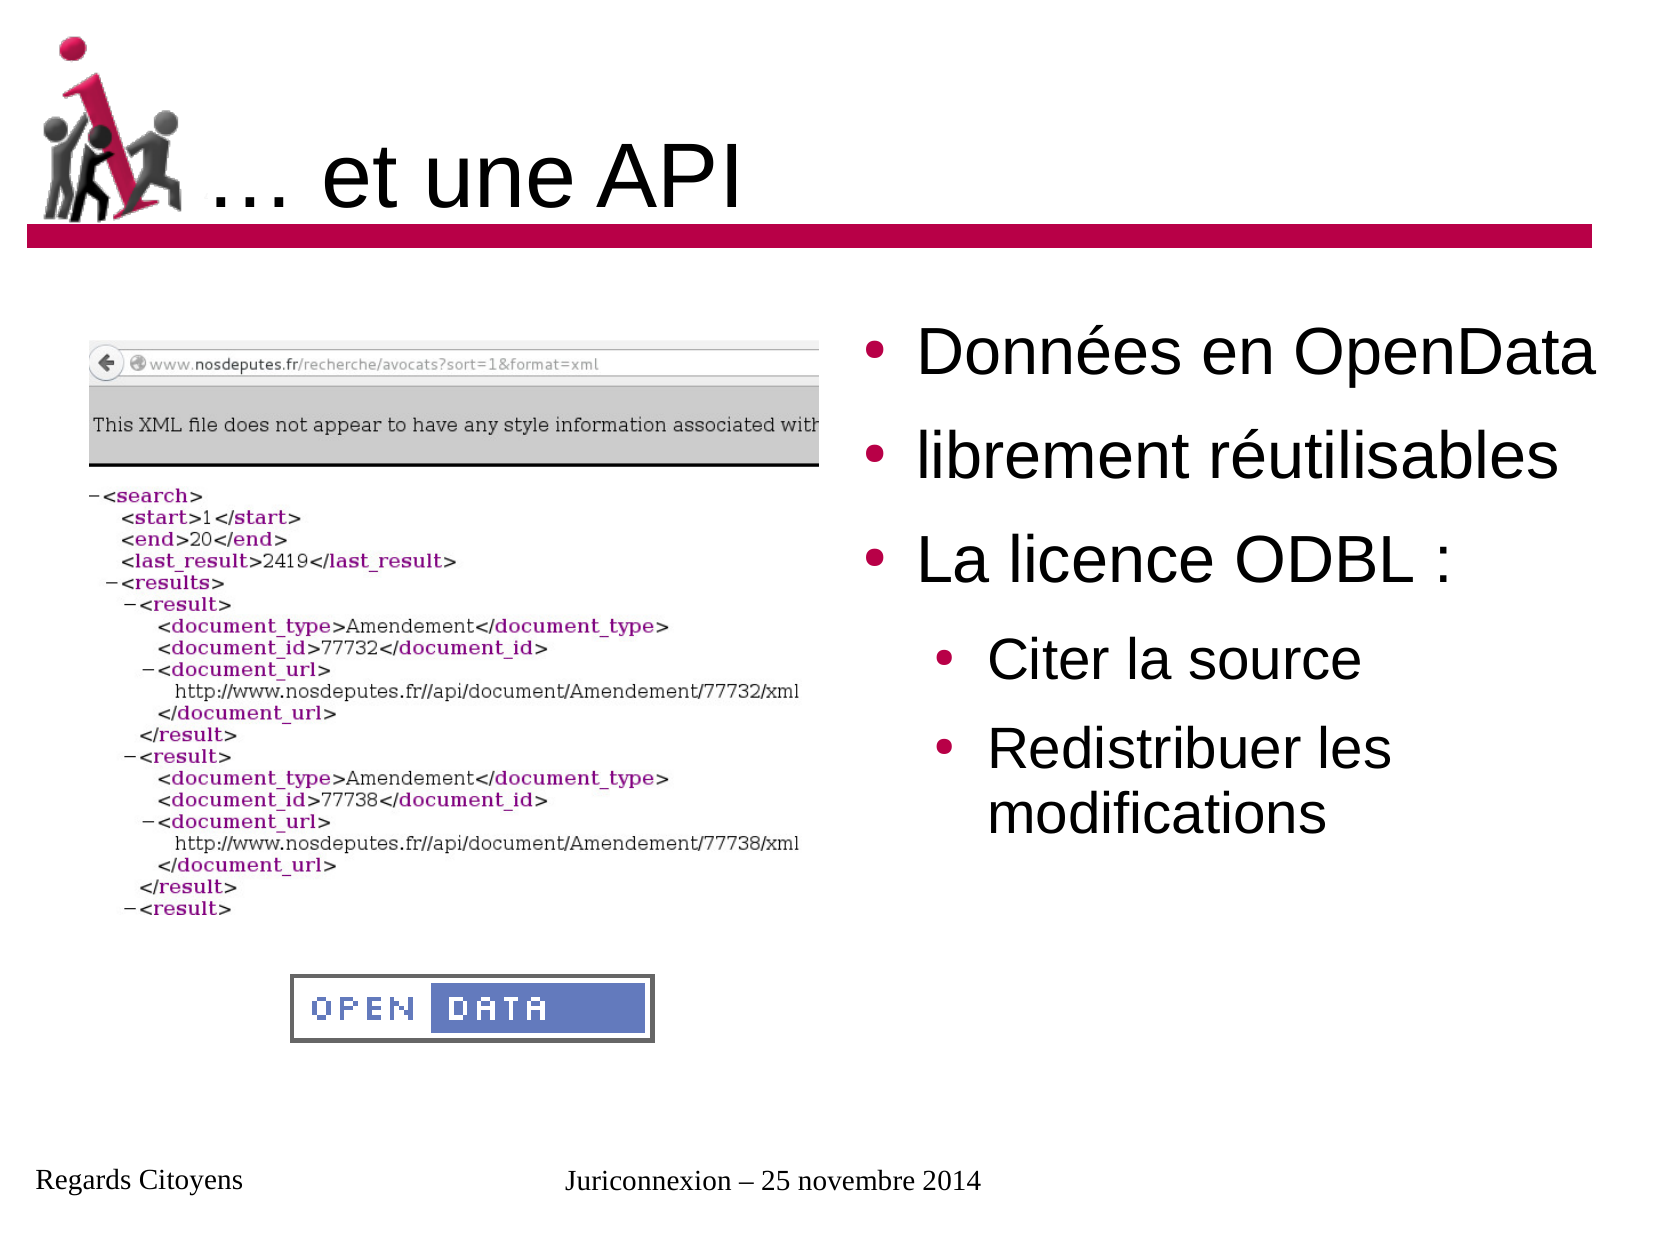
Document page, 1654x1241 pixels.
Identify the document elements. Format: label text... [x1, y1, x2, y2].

title … et une API [204, 72, 1593, 280]
picture [27, 31, 208, 224]
picture [290, 974, 655, 1043]
picture [89, 340, 819, 915]
list Données en OpenData librement réutilisables La licence ODBL : Citer la source Redistribuer les modifications [845, 313, 1636, 1034]
